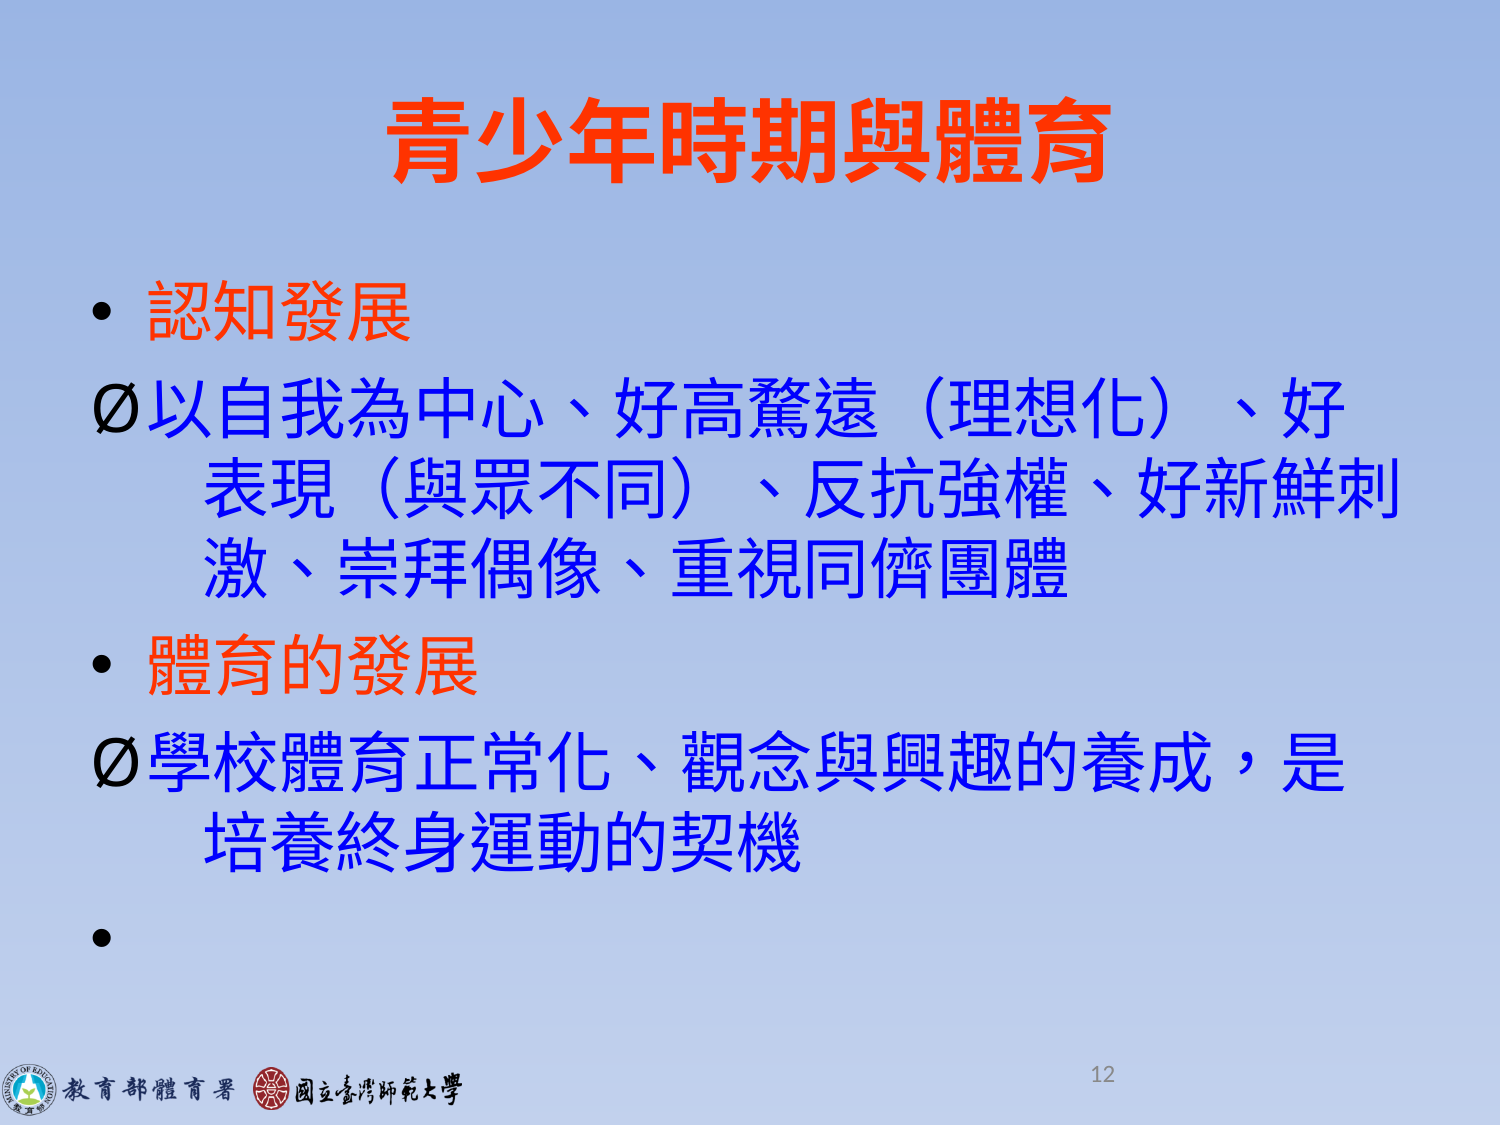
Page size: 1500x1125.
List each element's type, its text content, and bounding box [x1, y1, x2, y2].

title 青少年時期與體育 [75, 45, 1426, 233]
text_box [1074, 1042, 1426, 1103]
list 認知發展 以自我為中心、好高騖遠（理想化）、好表現（與眾不同）、反抗強權、好新鮮刺激、崇拜偶像、重視同儕團體 體育的發展 學校體育正常化、觀念與興趣的養成，是培養終身運動的契機 [75, 262, 1426, 1005]
